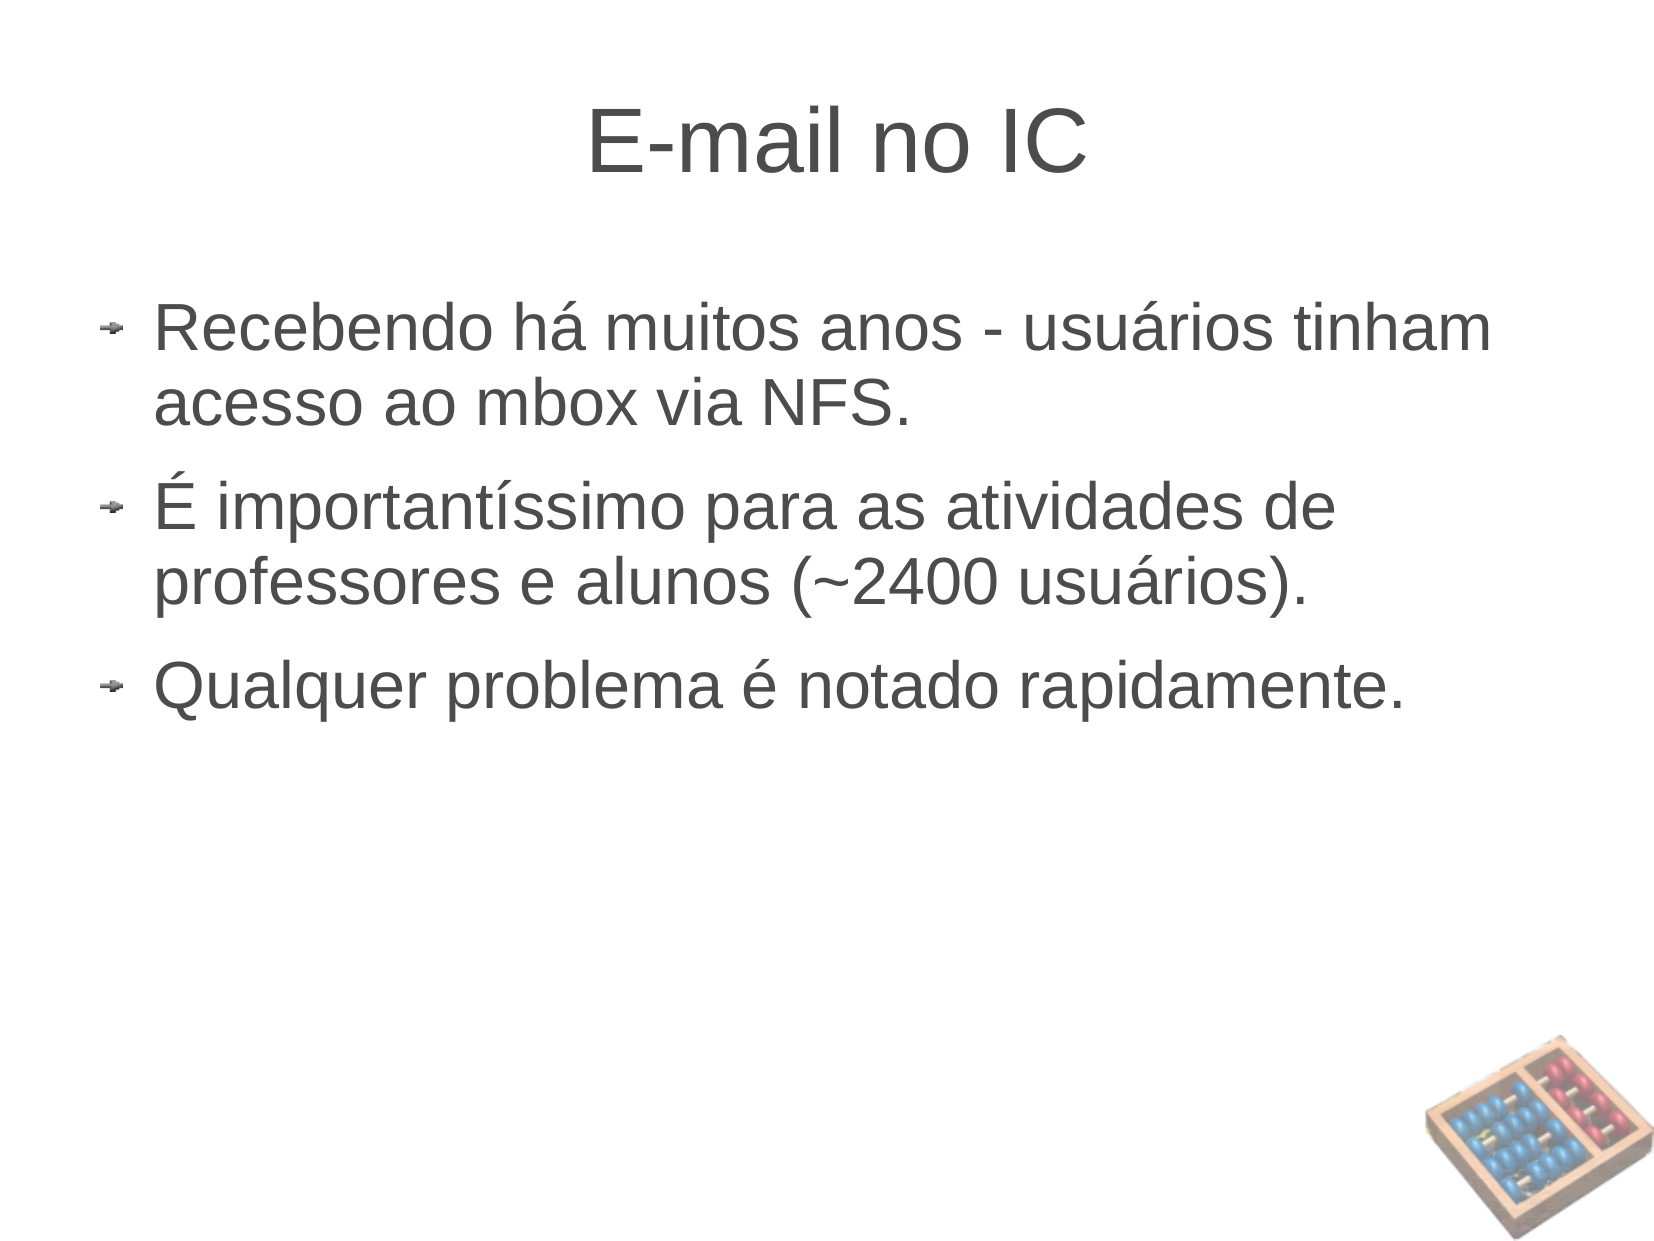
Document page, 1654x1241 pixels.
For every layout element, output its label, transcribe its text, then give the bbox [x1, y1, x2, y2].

list Recebendo há muitos anos - usuários tinham acesso ao mbox via NFS. É importantíssimo para as atividades de professores e alunos (~2400 usuários). Qualquer problema é notado rapidamente. [82, 290, 1571, 1109]
title E-mail no IC [75, 37, 1601, 245]
